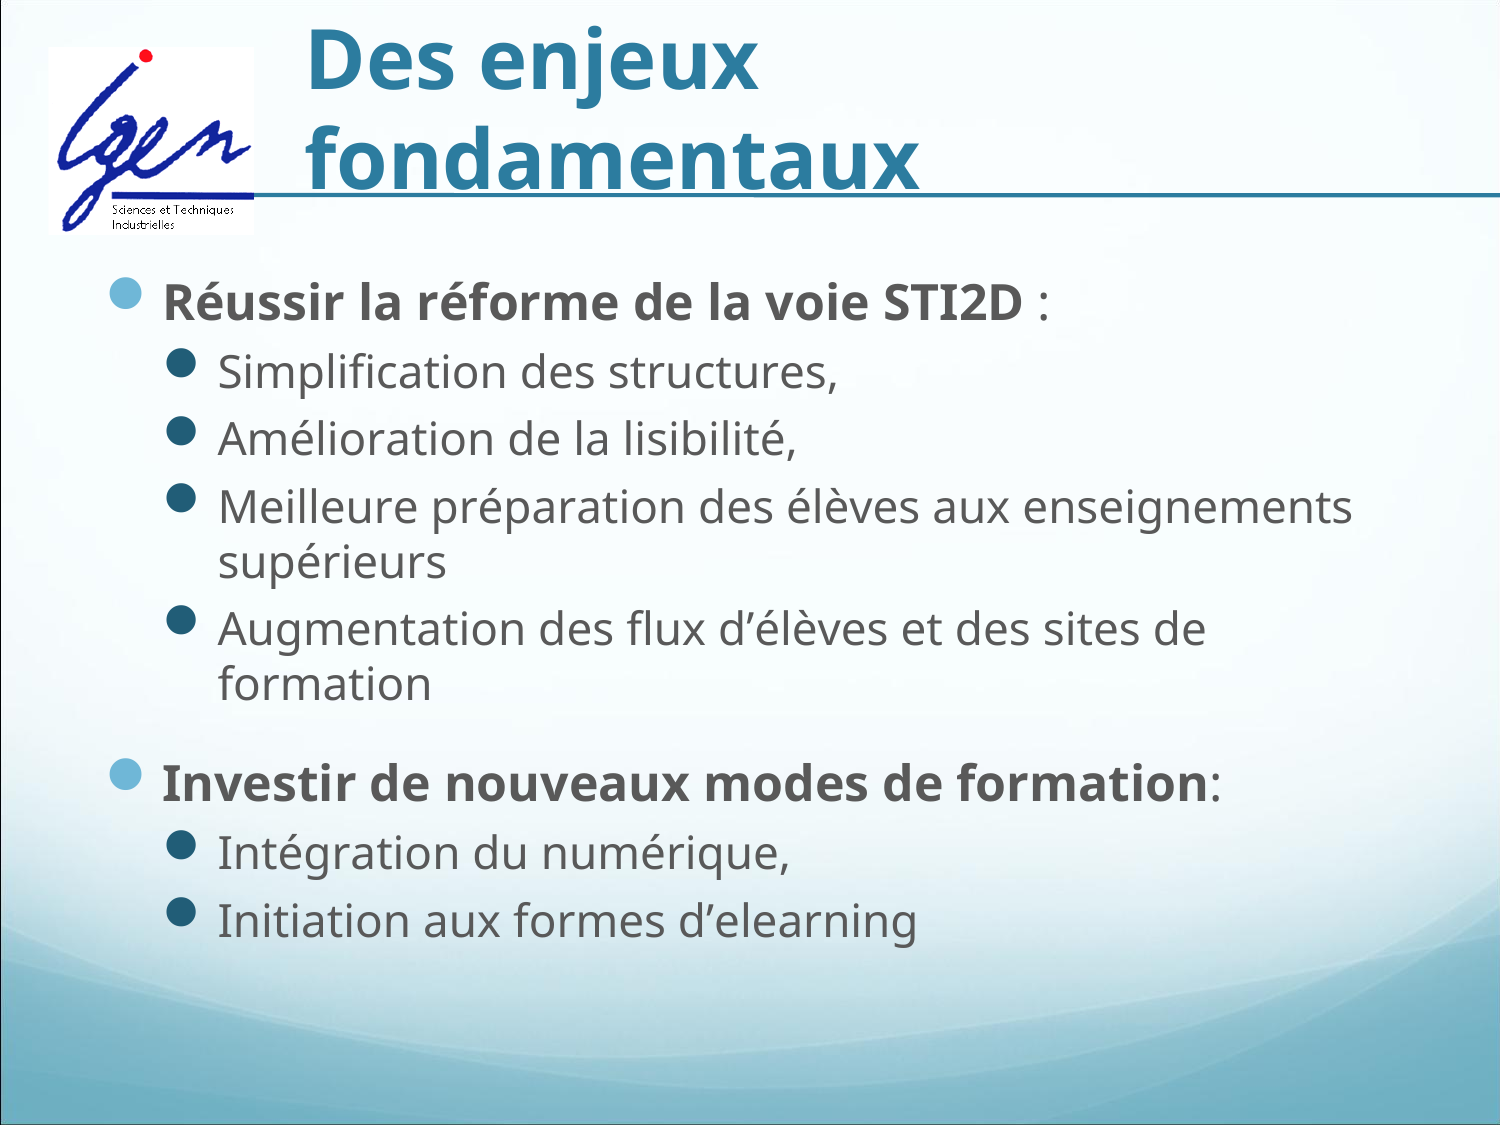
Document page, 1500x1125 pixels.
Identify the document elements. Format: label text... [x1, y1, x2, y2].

title Des enjeux fondamentaux [289, 17, 1410, 196]
list Réussir la réforme de la voie STI2D : Simplification des structures, Amélioration de la lisibilité, Meilleure préparation des élèves aux enseignements supérieurs Augmentation des flux d’élèves et des sites de formation Investir de nouveaux modes de formation: Intégration du numérique, Initiation aux formes d’elearning [90, 262, 1410, 1001]
picture [0, 0, 1500, 1125]
